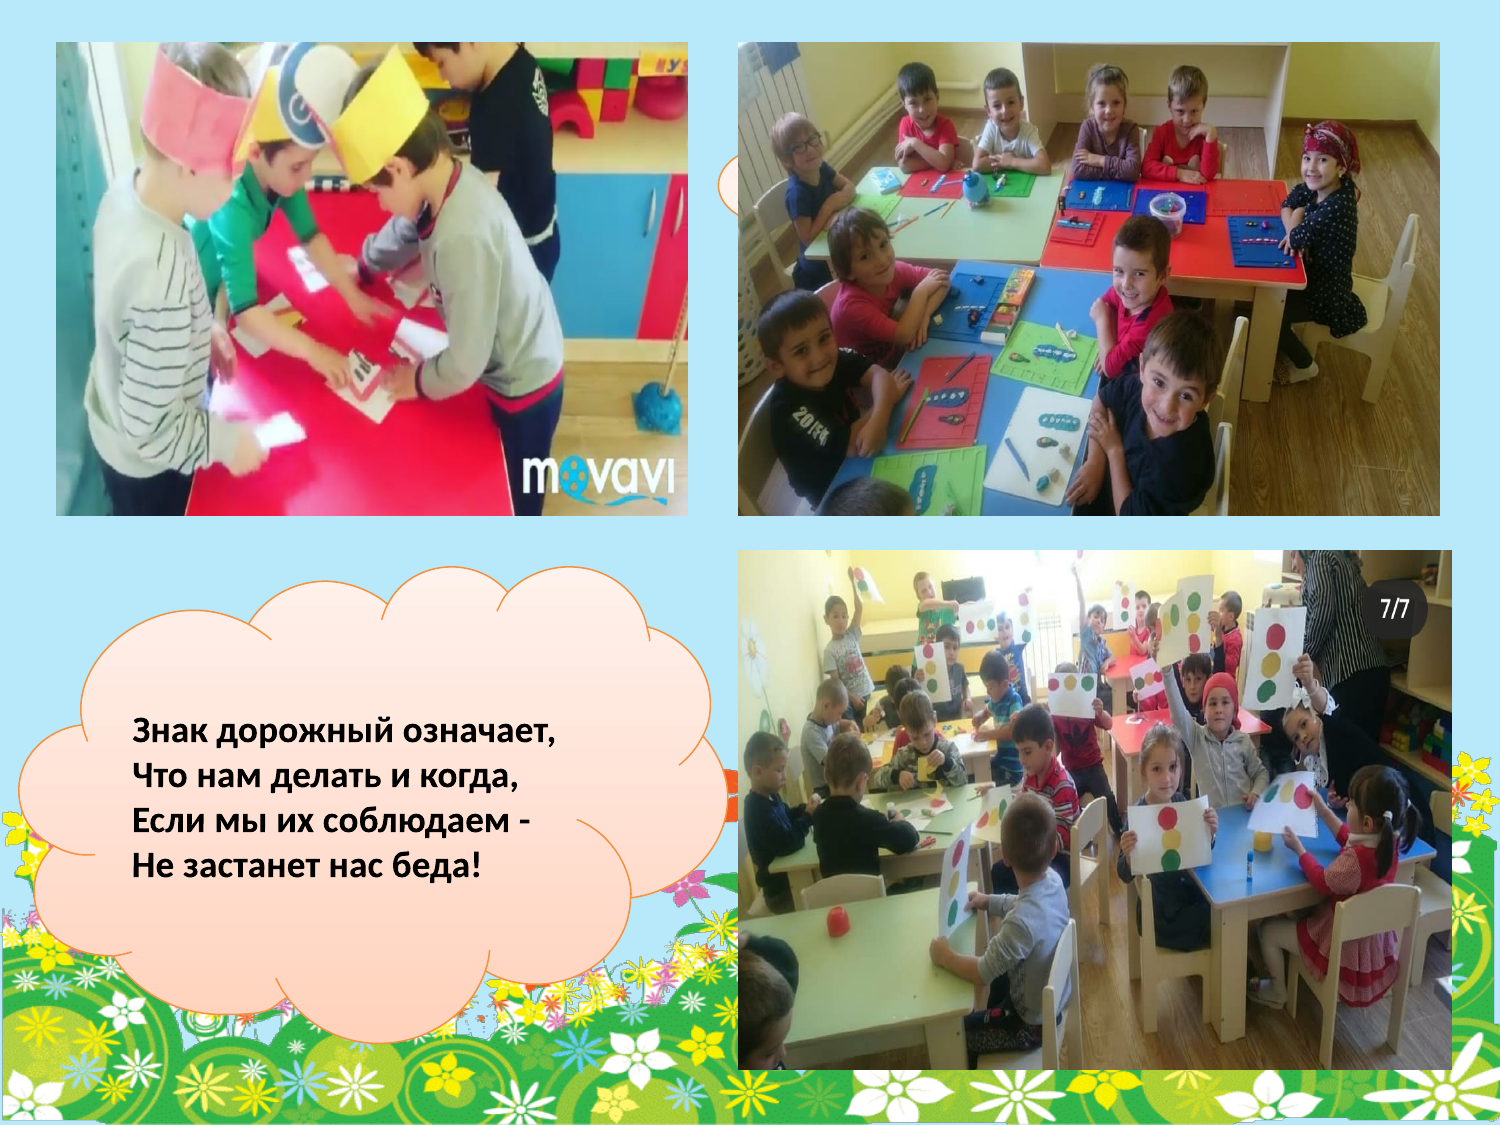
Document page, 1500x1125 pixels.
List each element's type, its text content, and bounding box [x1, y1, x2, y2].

picture [0, 550, 1500, 1125]
text_box Знак дорожный означает, Что нам делать и когда, Если мы их соблюдаем - Не застанет нас беда! [18, 566, 728, 1044]
picture [56, 42, 688, 516]
picture [738, 42, 1440, 516]
